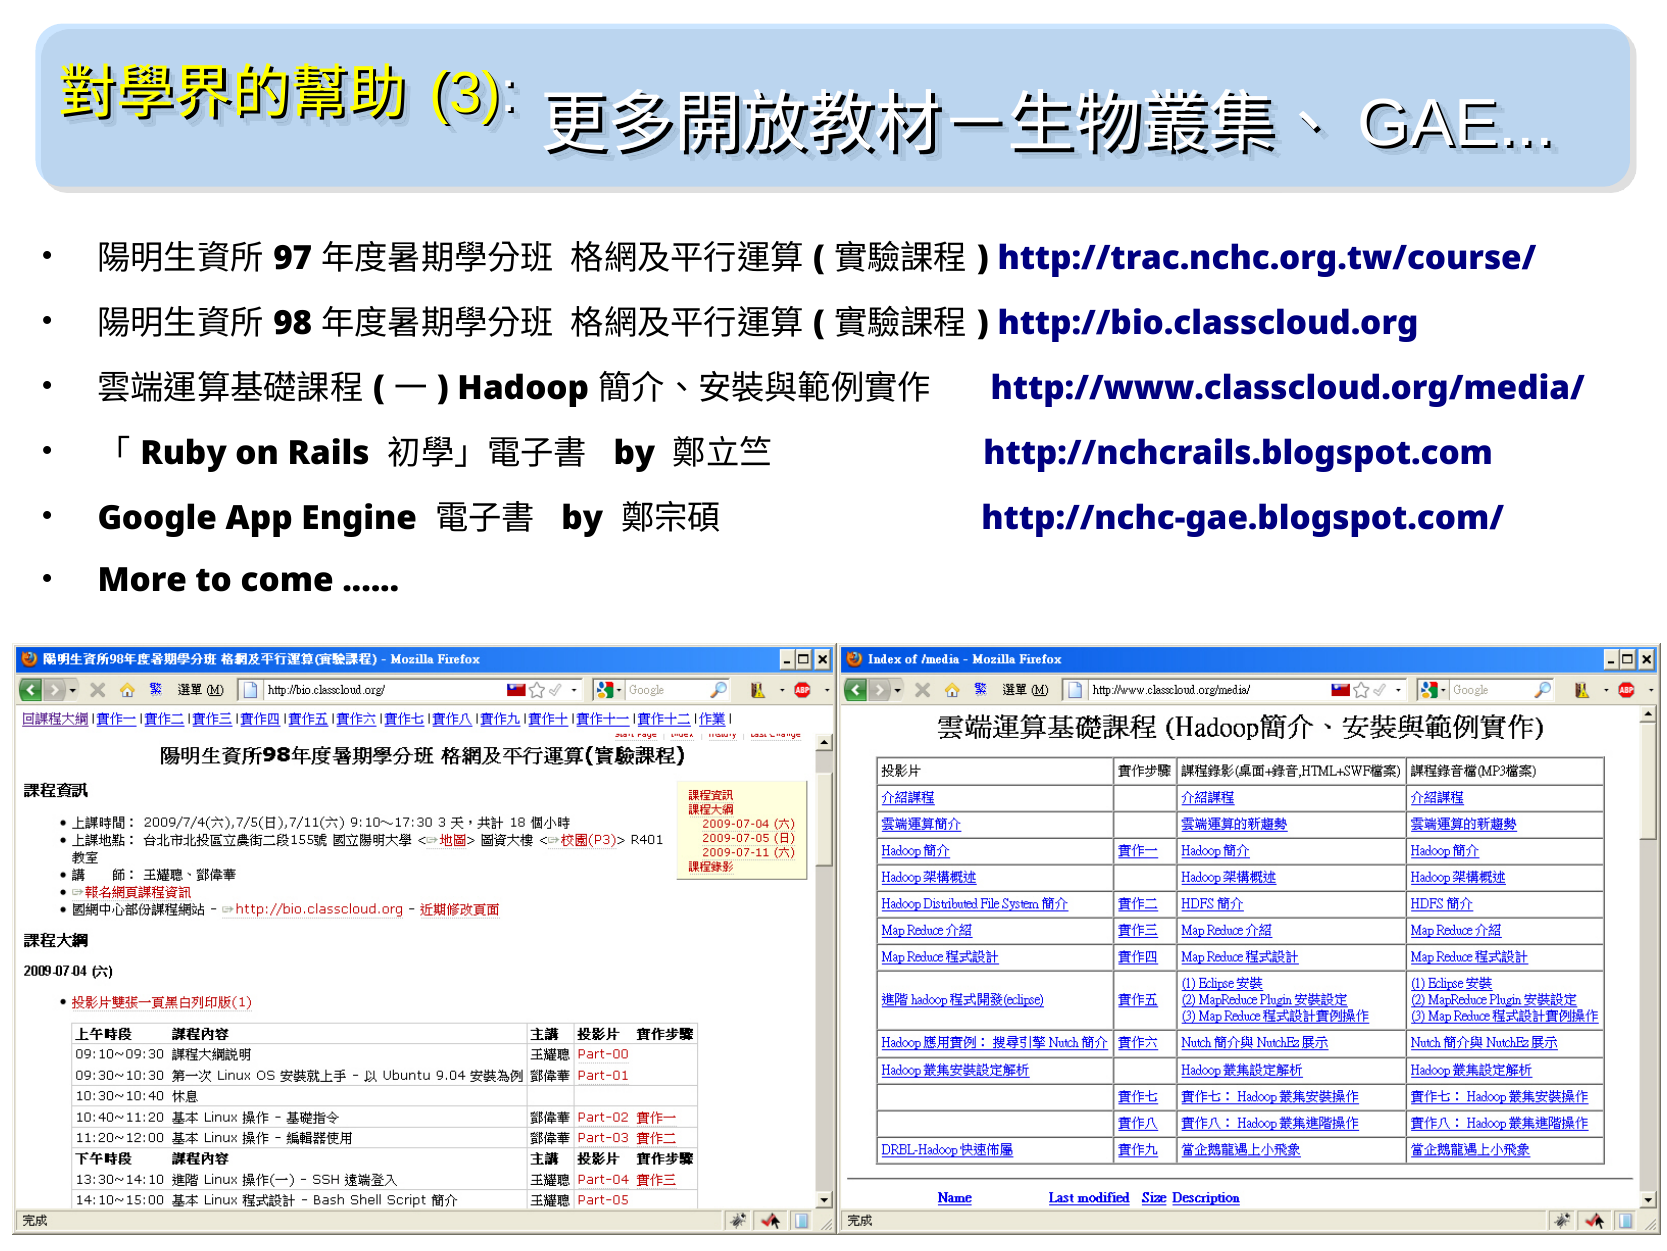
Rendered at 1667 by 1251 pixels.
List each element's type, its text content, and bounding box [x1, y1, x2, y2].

list 陽明生資所97年度暑期學分班 格網及平行運算(實驗課程) http://trac.nchc.org.tw/course/ 陽明生資所98年度暑期學分班 格網及平行運算(實驗課程) http://bio.classcloud.org 雲端運算基礎課程(一) Hadoop簡介、安裝與範例實作 http://www.classcloud.org/media/ 「Ruby on Rails 初學」電子書 by 鄭立竺 http://nchcrails.blogspot.com Google App Engine 電子書 by 鄭宗碩 http://nchc-gae.blogspot.com/ More to come ...... [41, 231, 1625, 596]
picture [12, 643, 1661, 1235]
text_box 對學界的幫助(3):更多開放教材－生物叢集、GAE... [35, 23, 1630, 187]
